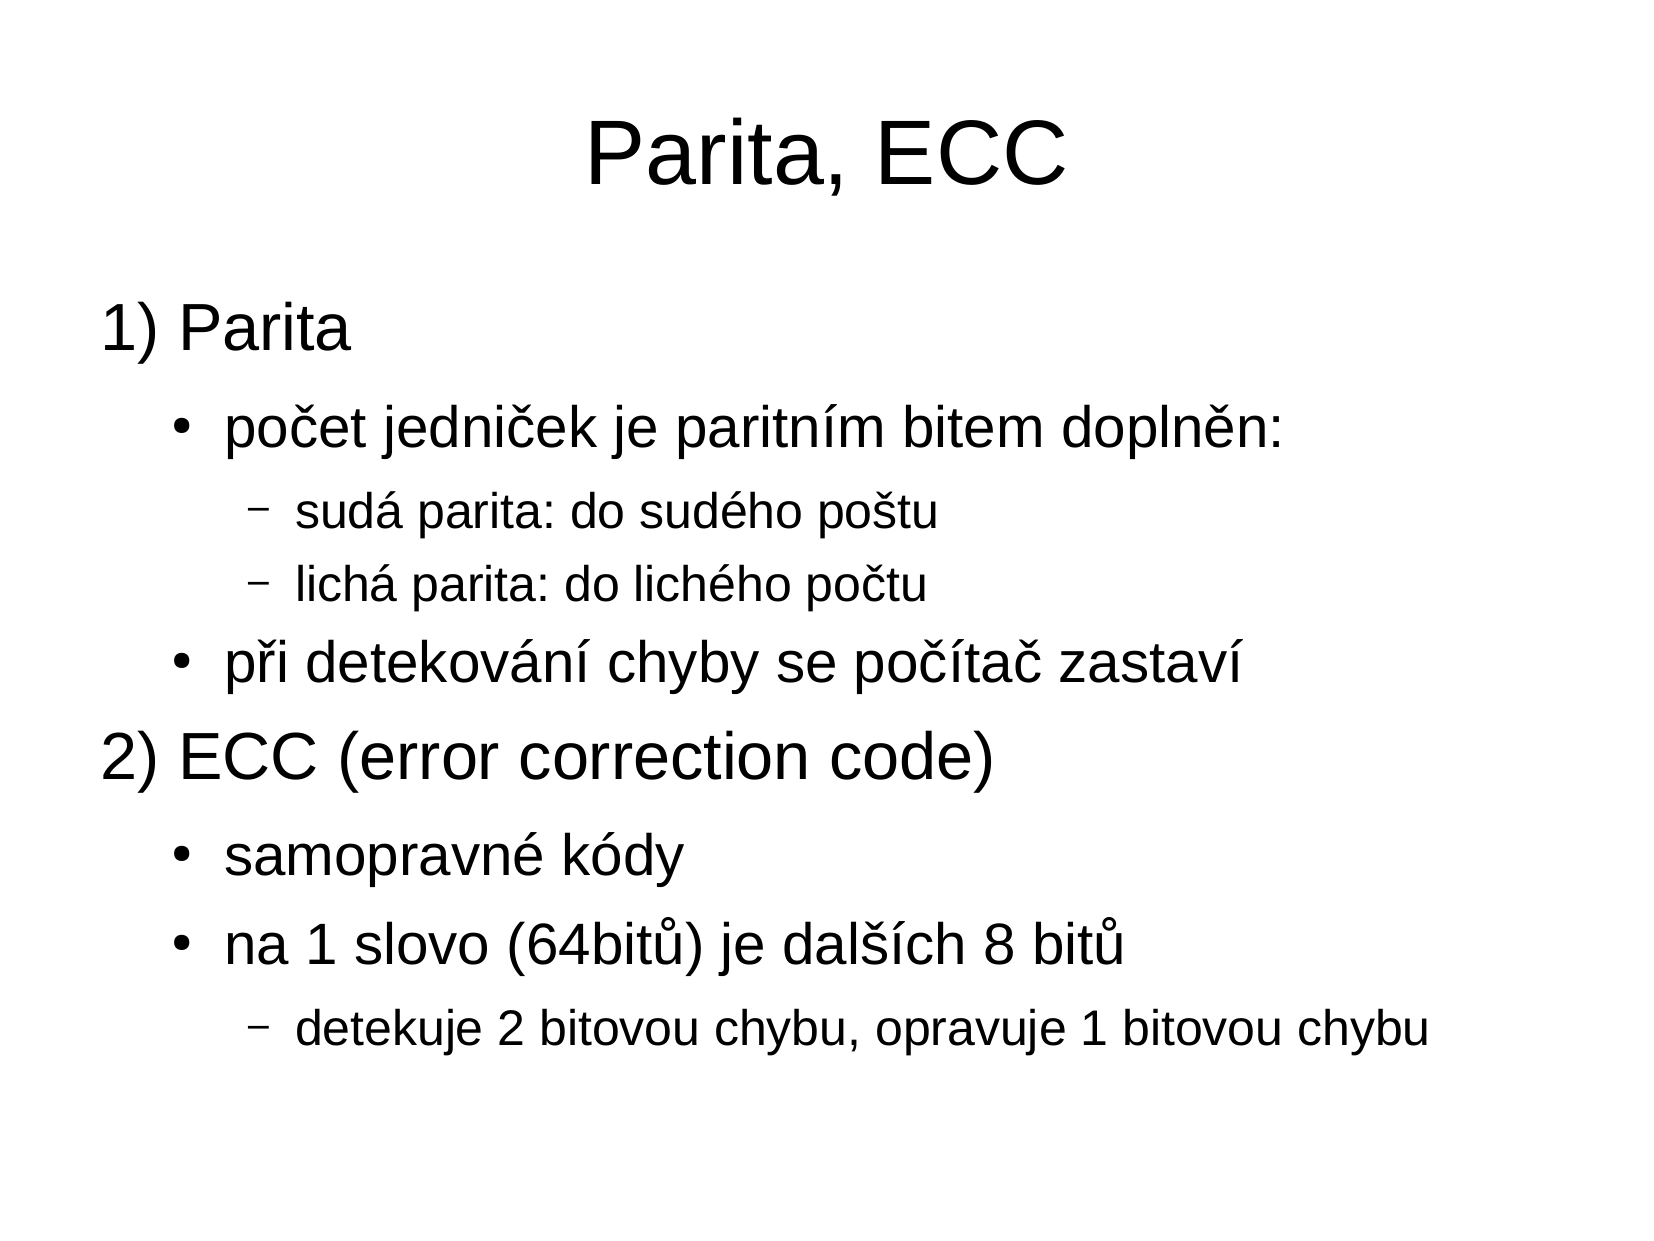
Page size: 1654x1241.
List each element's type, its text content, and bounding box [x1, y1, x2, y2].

title Parita, ECC [82, 49, 1571, 257]
list Parita počet jedniček je paritním bitem doplněn: sudá parita: do sudého poštu lichá parita: do lichého počtu při detekování chyby se počítač zastaví ECC (error correction code) samopravné kódy na 1 slovo (64bitů) je dalších 8 bitů detekuje 2 bitovou chybu, opravuje 1 bitovou chybu [82, 290, 1571, 1057]
